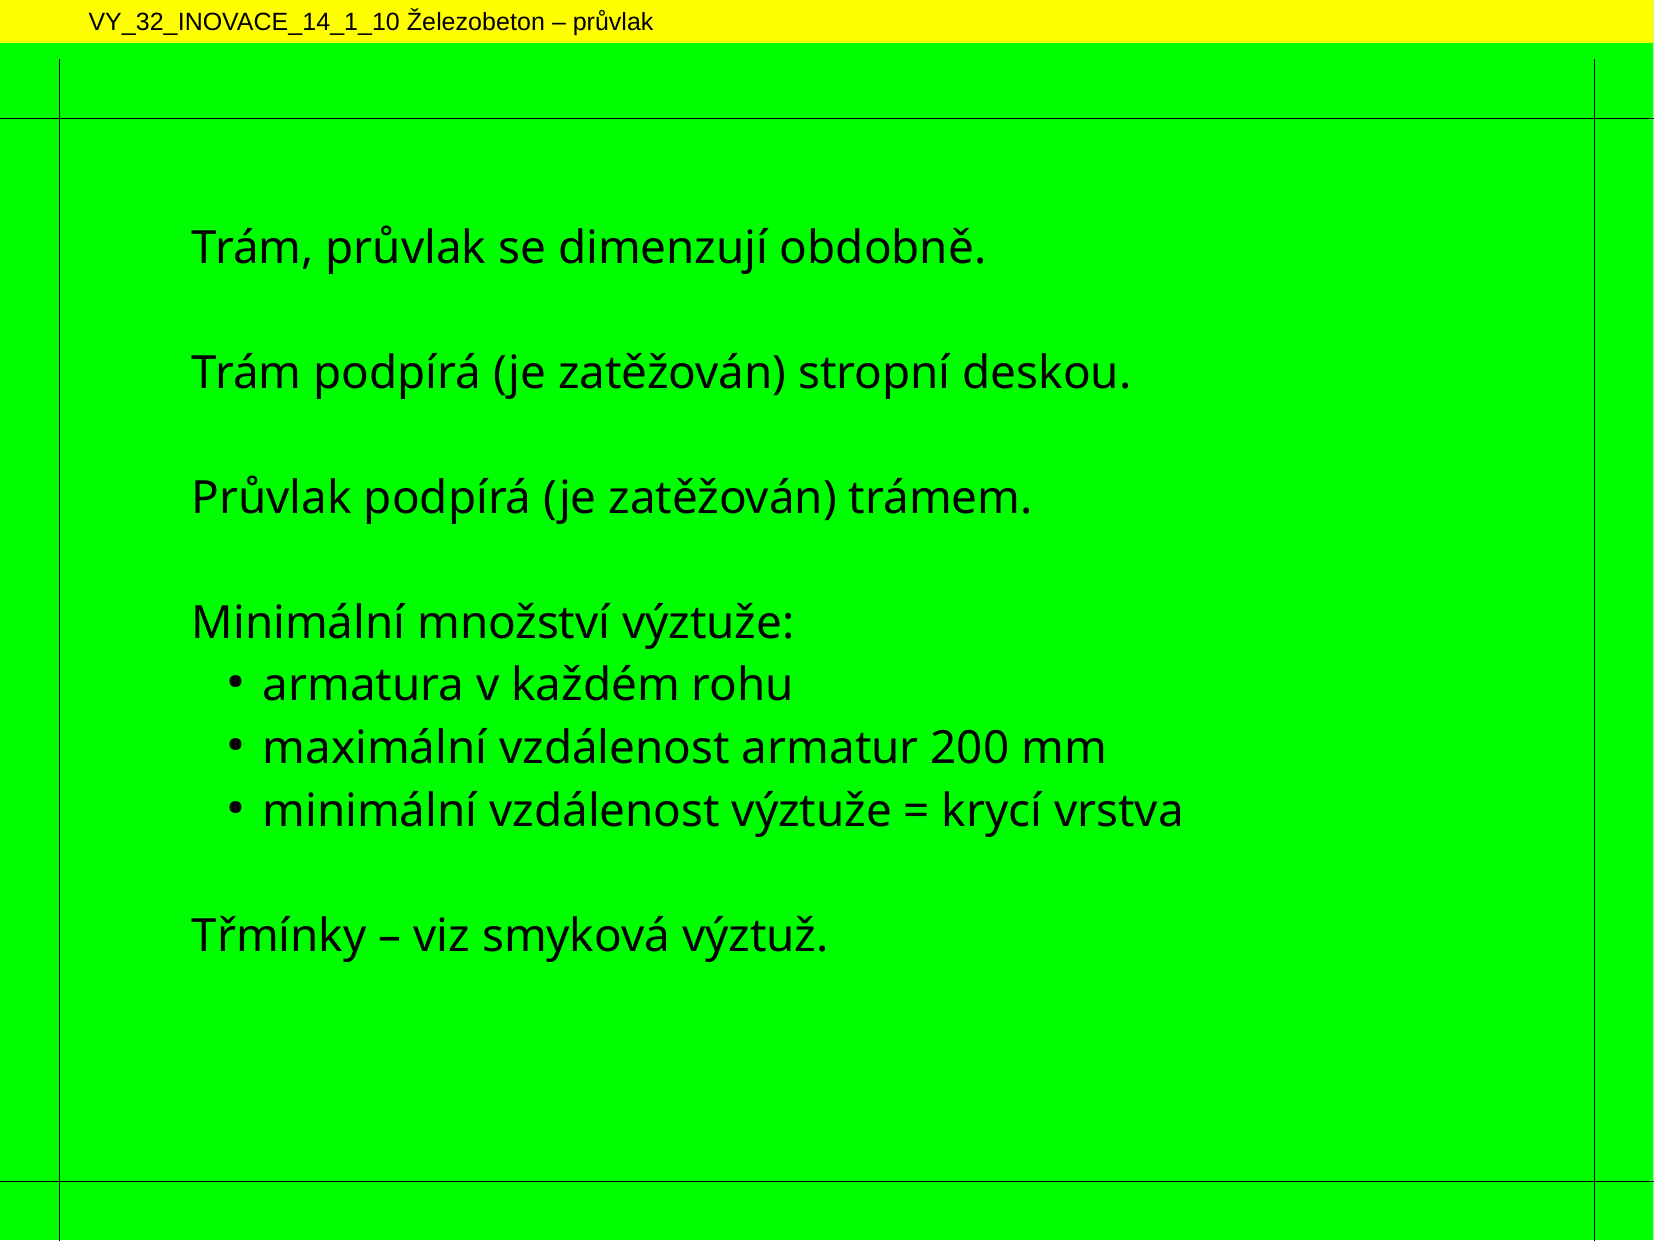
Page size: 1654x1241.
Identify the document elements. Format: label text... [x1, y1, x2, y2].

text_box Trám, průvlak se dimenzují obdobně. Trám podpírá (je zatěžován) stropní deskou. Průvlak podpírá (je zatěžován) trámem. Minimální množství výztuže: armatura v každém rohu maximální vzdálenost armatur 200 mm minimální vzdálenost výztuže = krycí vrstva Třmínky – viz smyková výztuž. [177, 206, 1595, 1173]
text_box VY_32_INOVACE_14_1_10 Železobeton – průvlak [0, 0, 1654, 43]
